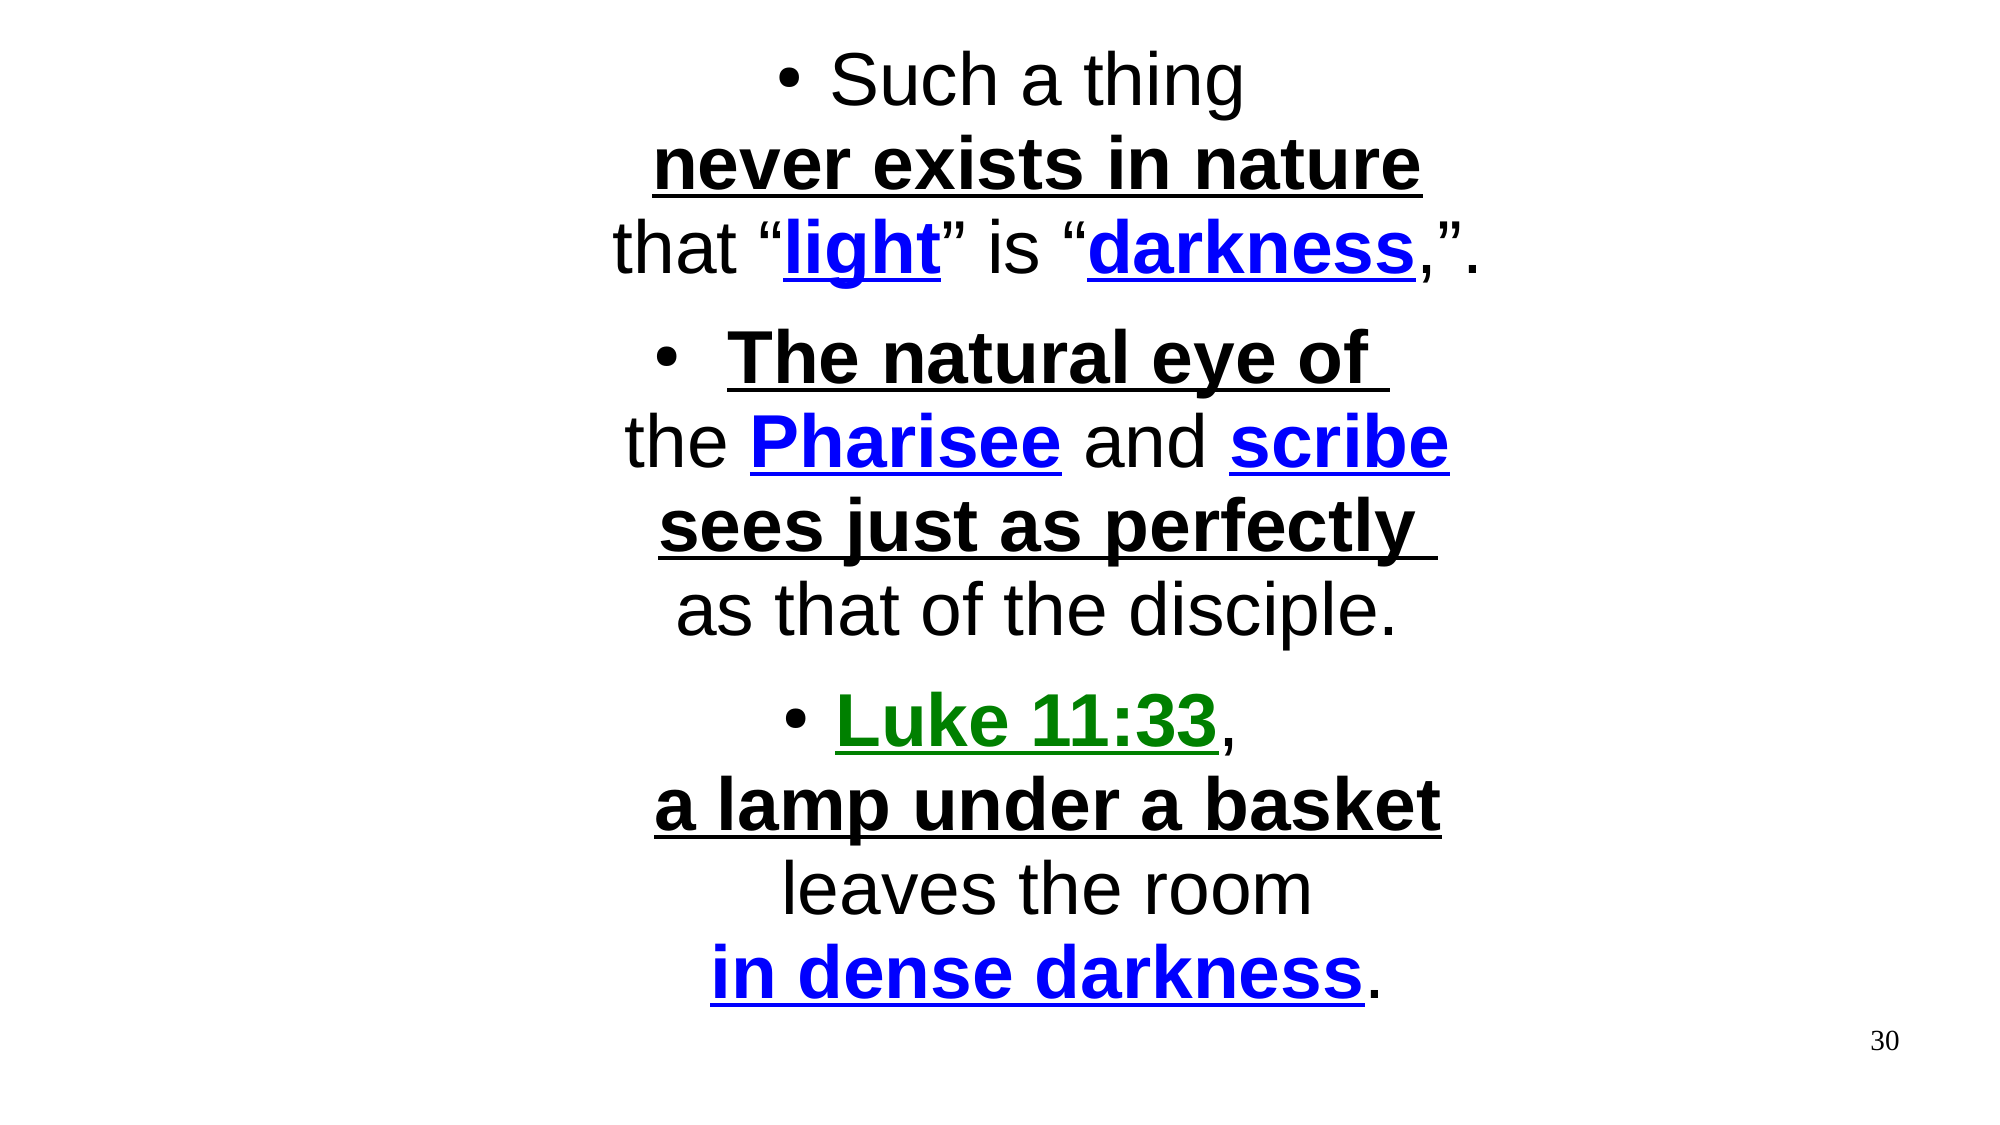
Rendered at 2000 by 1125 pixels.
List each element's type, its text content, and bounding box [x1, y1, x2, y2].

list Such a thing never exists in nature that “light” is “darkness,”. The natural eye of the Pharisee and scribe sees just as perfectly as that of the disciple. Luke 11:33, a lamp under a basket leaves the room in dense darkness. [37, 37, 1988, 1088]
